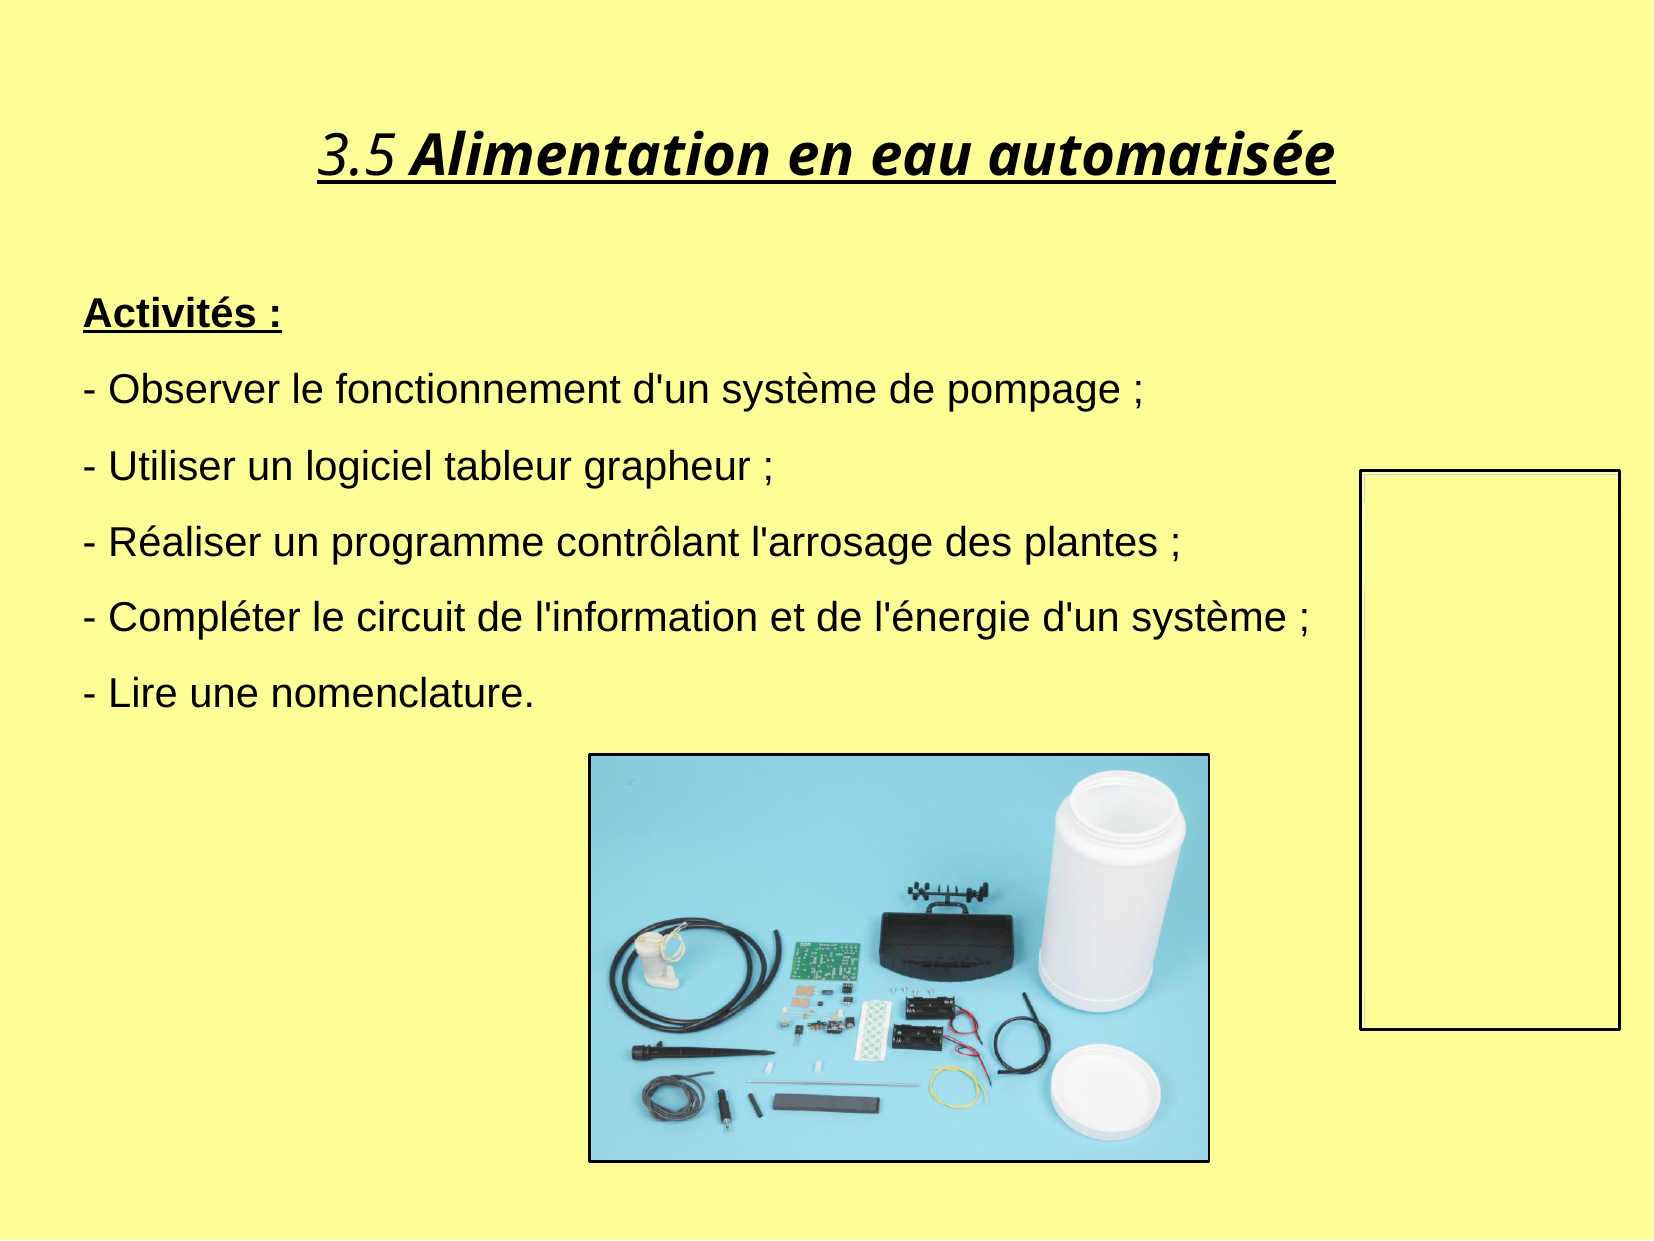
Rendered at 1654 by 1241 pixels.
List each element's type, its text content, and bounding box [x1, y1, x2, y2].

picture [1362, 472, 1619, 1028]
title 3.5 Alimentation en eau automatisée [82, 49, 1571, 257]
picture [590, 755, 1208, 1161]
list Activités : - Observer le fonctionnement d'un système de pompage ; - Utiliser un logiciel tableur grapheur ; - Réaliser un programme contrôlant l'arrosage des plantes ; - Compléter le circuit de l'information et de l'énergie d'un système ; - Lire une nomenclature. [82, 290, 1571, 1109]
